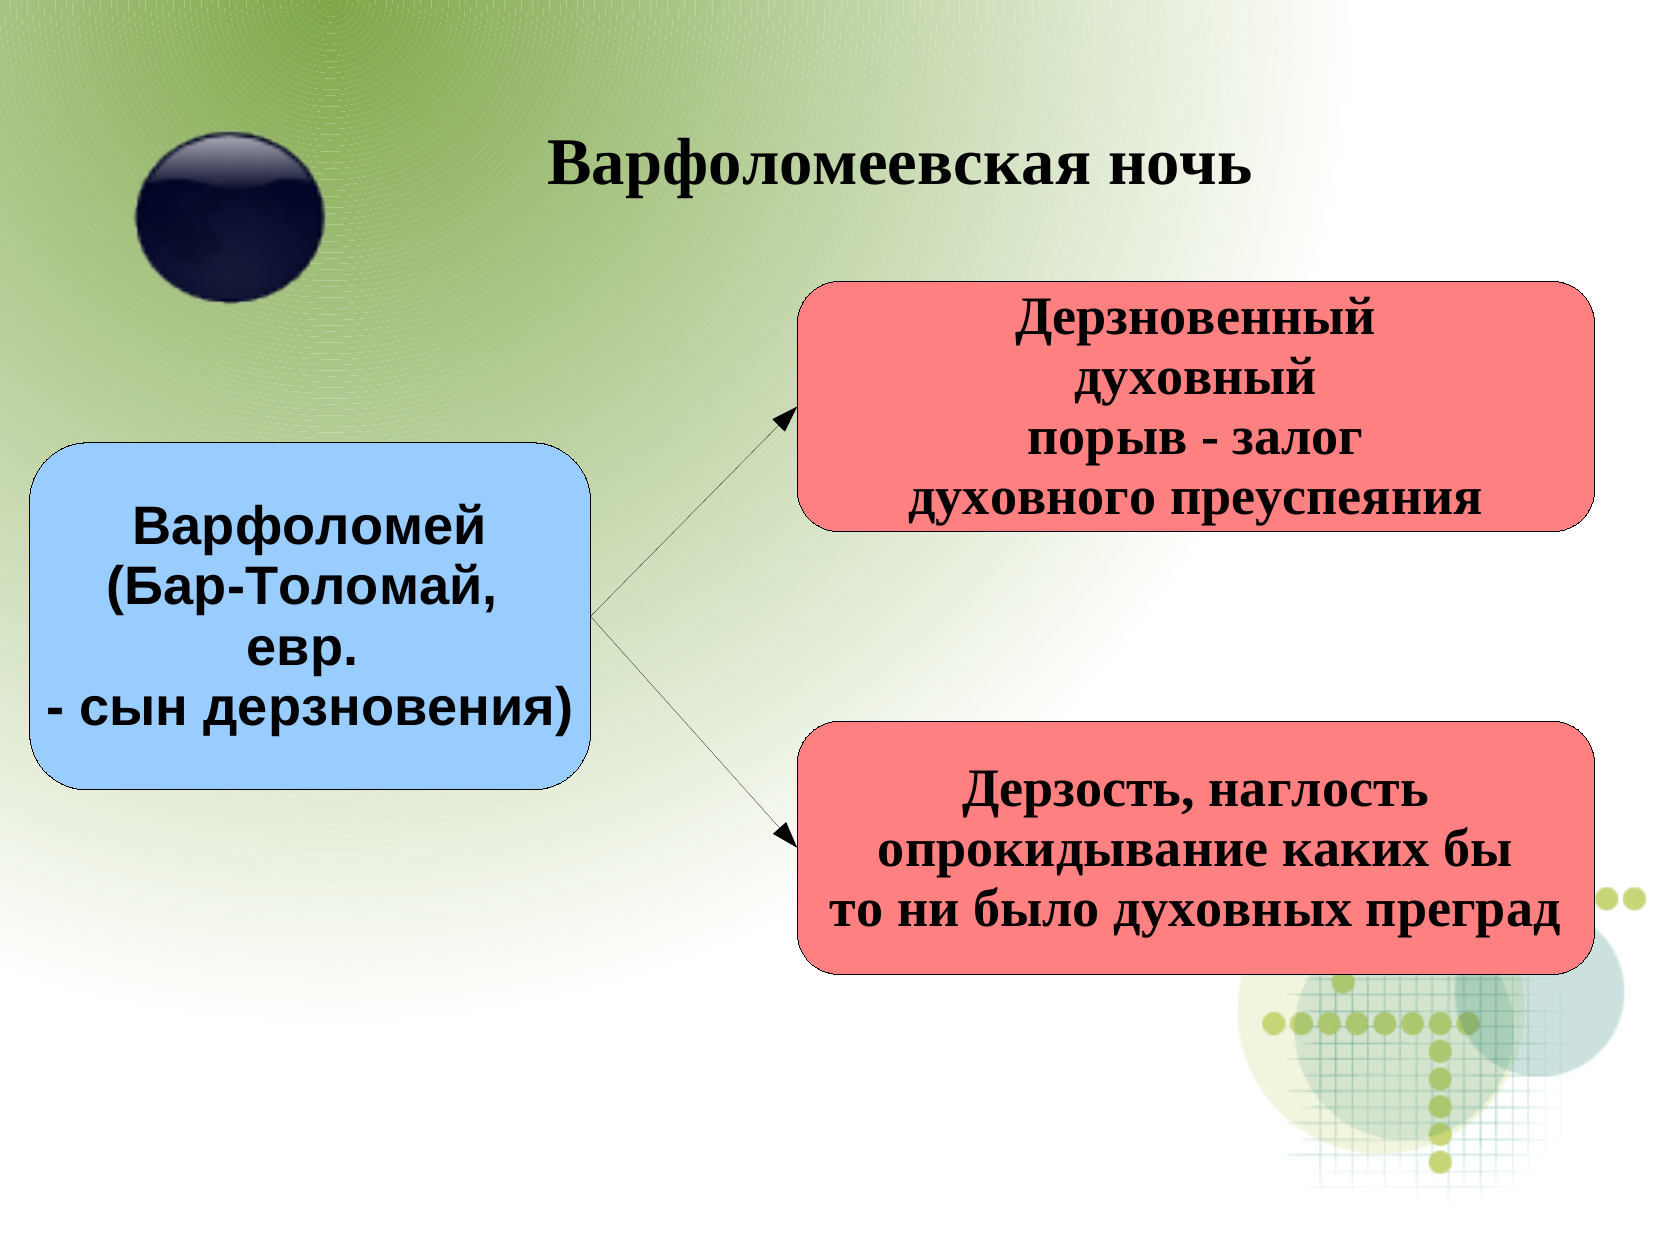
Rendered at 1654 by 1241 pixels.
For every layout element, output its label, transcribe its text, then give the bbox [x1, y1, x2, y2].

text_box Варфоломеевская ночь [472, 117, 1329, 207]
picture [1224, 792, 1654, 1211]
picture [81, 81, 384, 355]
text_box Дерзновенный духовный порыв - залог духовного преуспеяния [797, 281, 1595, 532]
text_box Дерзость, наглость опрокидывание каких бы то ни было духовных преград [797, 721, 1595, 975]
text_box Варфоломей (Бар-Толомай, евр. - сын дерзновения) [29, 442, 591, 790]
